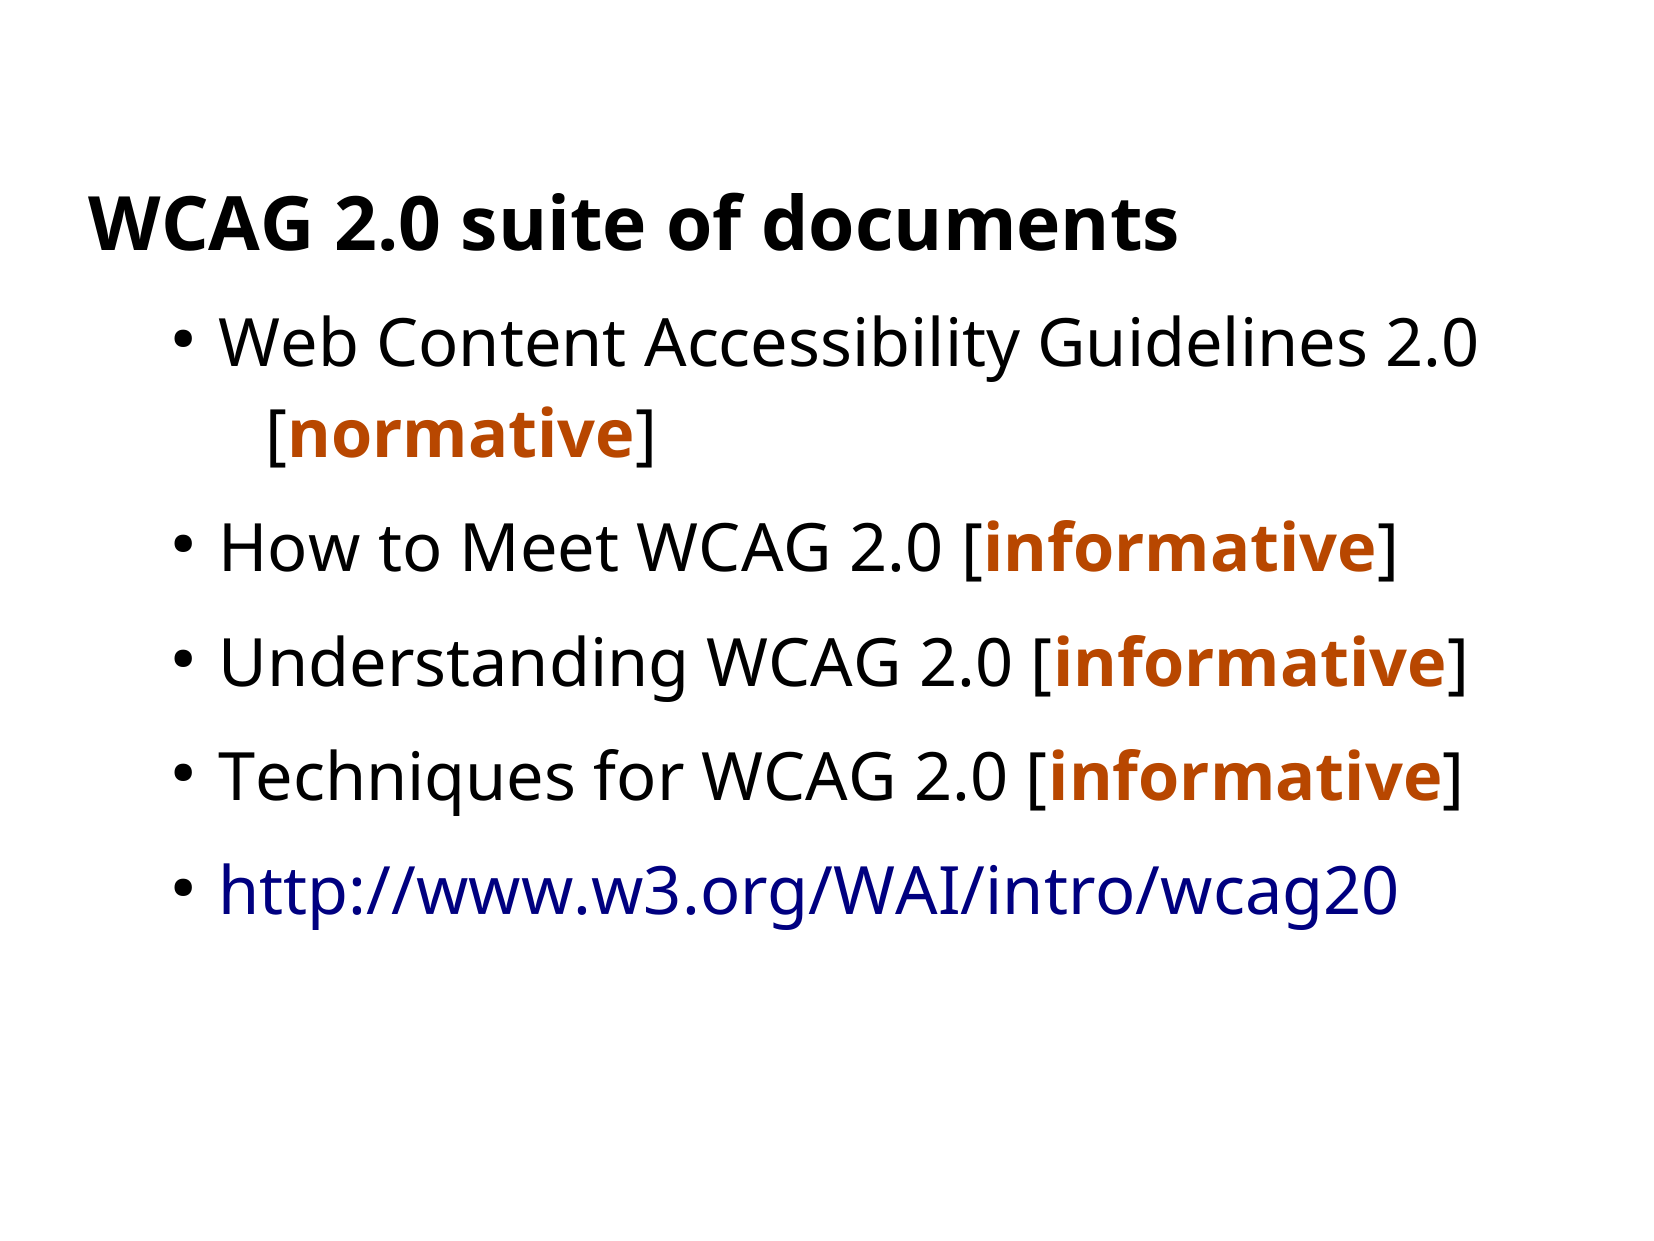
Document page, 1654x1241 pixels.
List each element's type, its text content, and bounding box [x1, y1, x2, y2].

list Web Content Accessibility Guidelines 2.0 [normative] How to Meet WCAG 2.0 [informative] Understanding WCAG 2.0 [informative] Techniques for WCAG 2.0 [informative] http://www.w3.org/WAI/intro/wcag20 [88, 295, 1565, 1152]
title WCAG 2.0 suite of documents [88, 176, 1565, 267]
